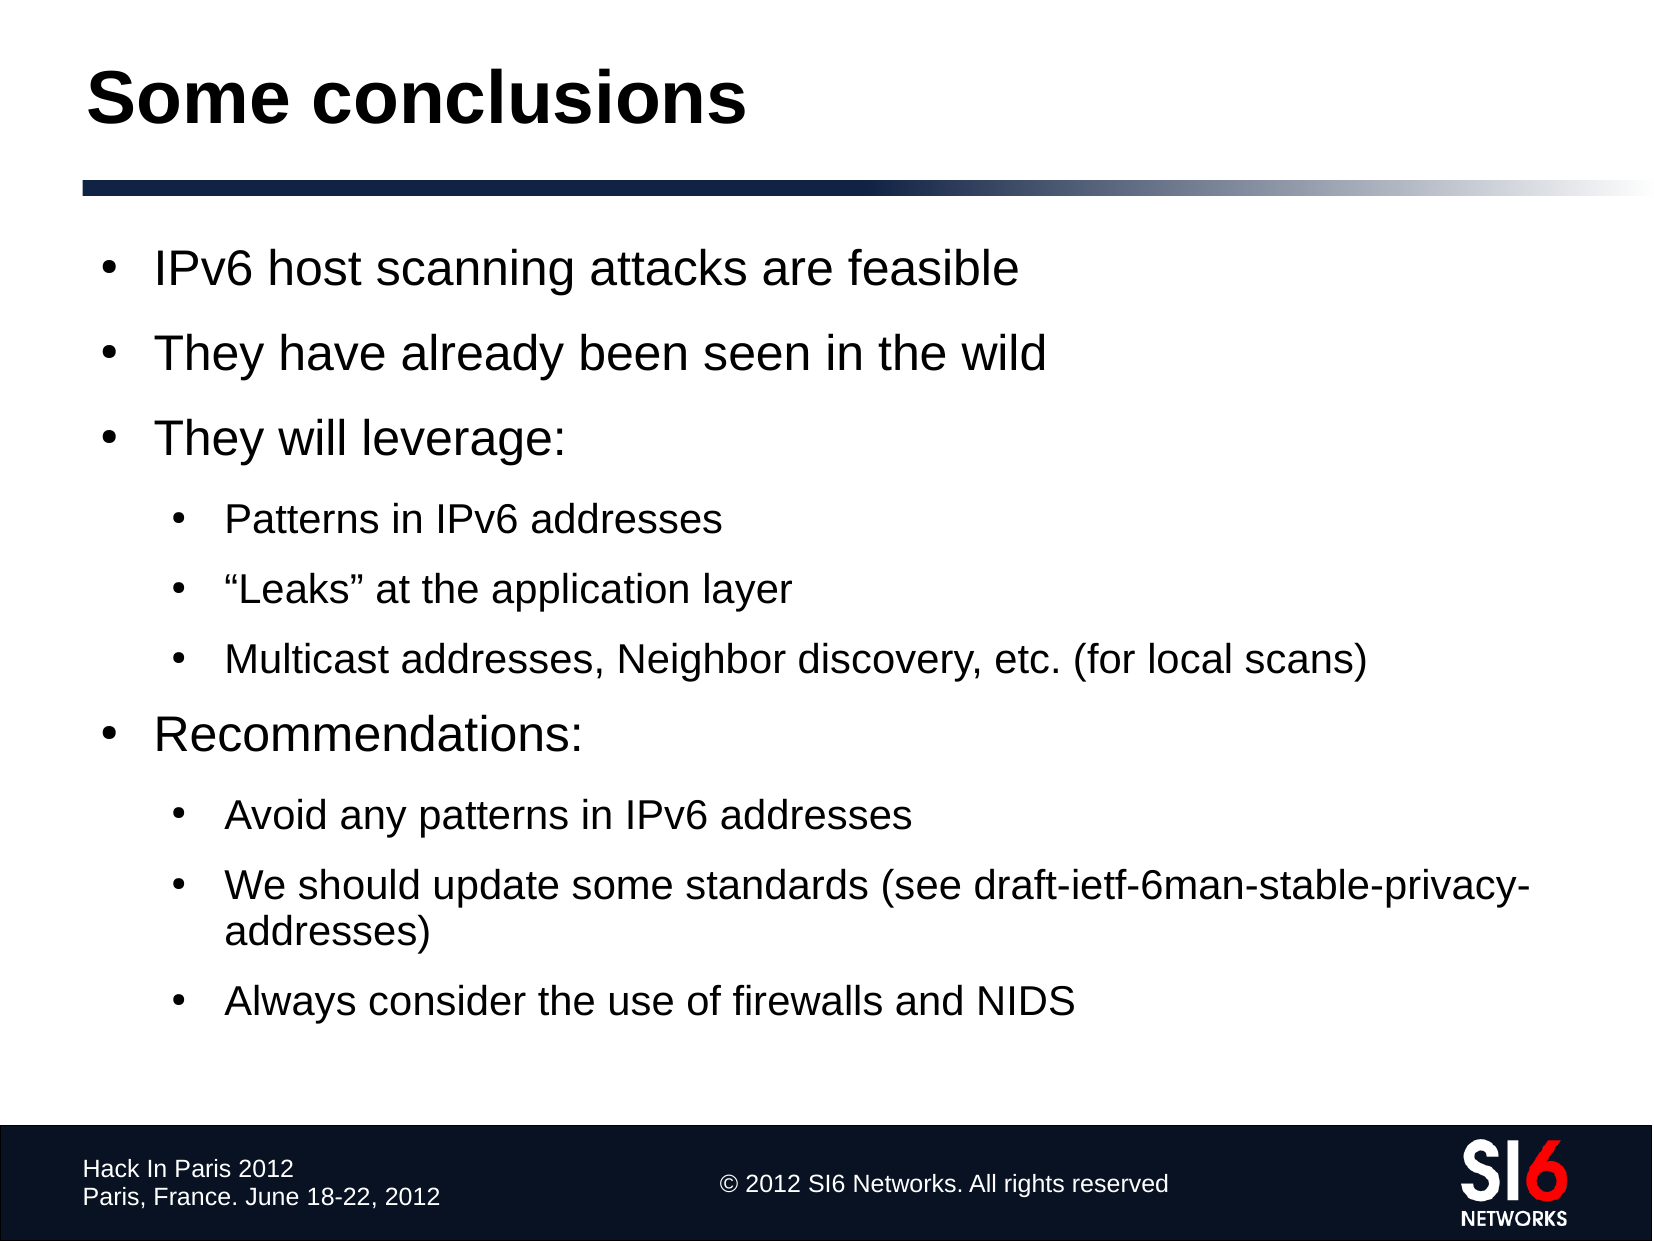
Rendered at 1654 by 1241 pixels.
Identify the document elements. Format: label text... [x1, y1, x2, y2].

title Some conclusions [86, 30, 1576, 166]
picture [1461, 1139, 1567, 1226]
list IPv6 host scanning attacks are feasible They have already been seen in the wild They will leverage: Patterns in IPv6 addresses “Leaks” at the application layer Multicast addresses, Neighbor discovery, etc. (for local scans) Recommendations: Avoid any patterns in IPv6 addresses We should update some standards (see draft-ietf-6man-stable-privacy-addresses) Always consider the use of firewalls and NIDS [82, 240, 1571, 1109]
